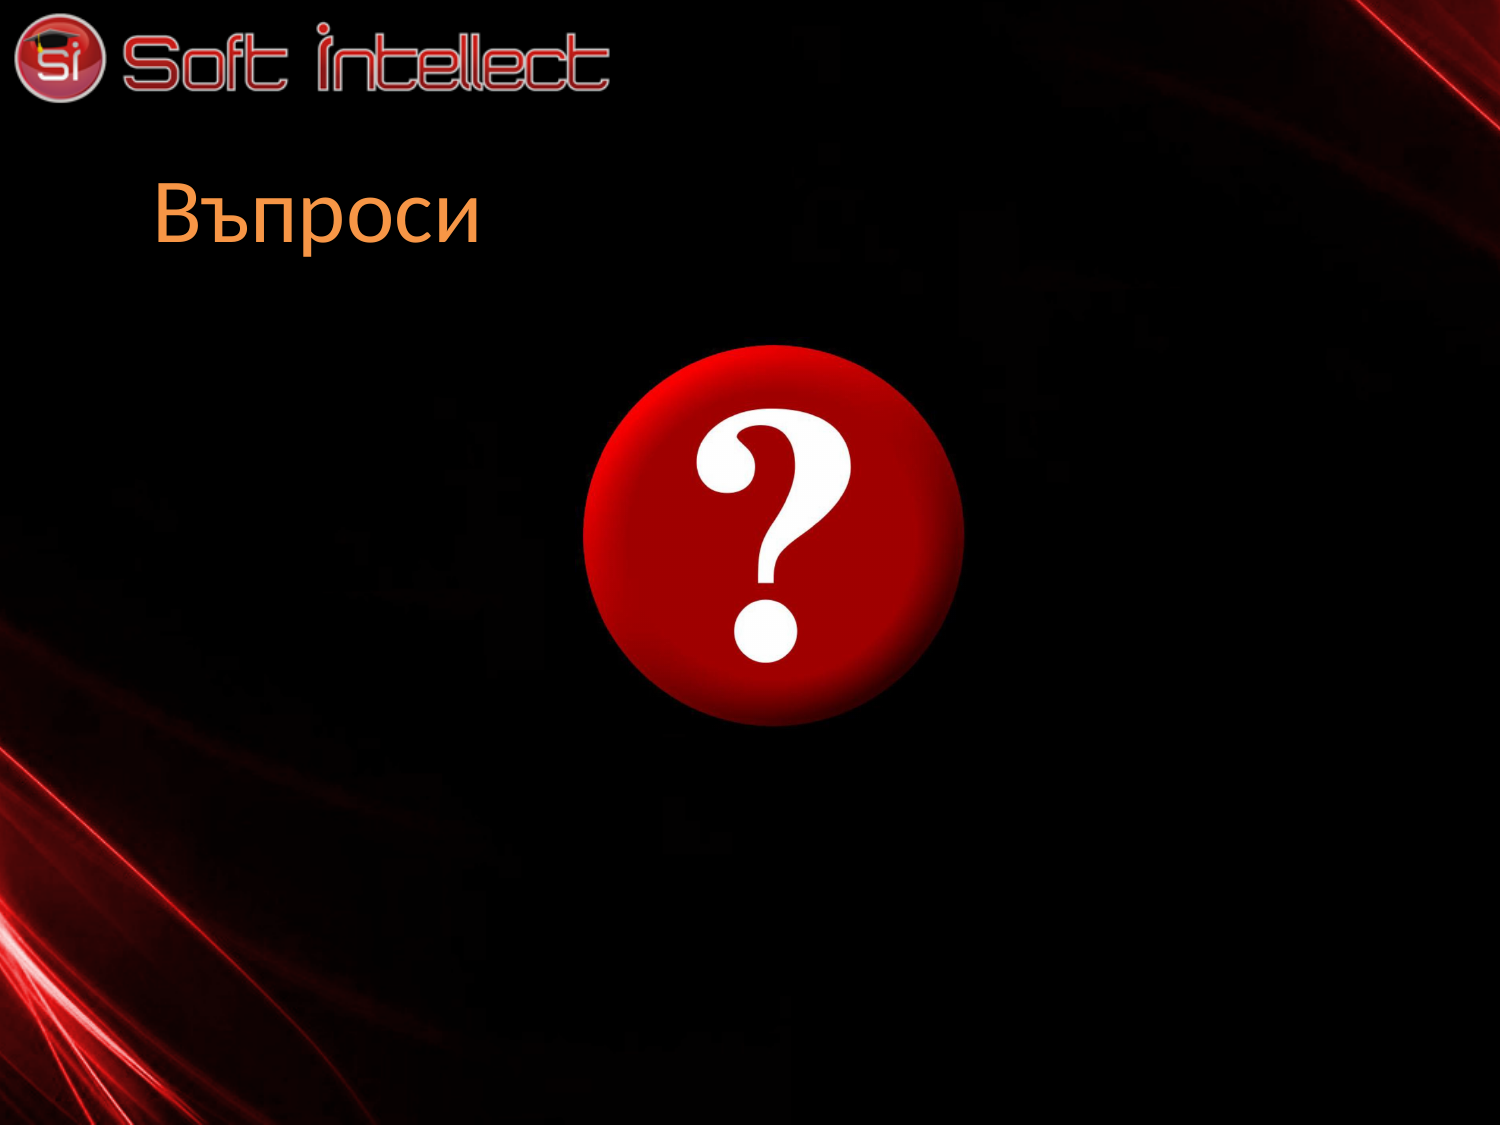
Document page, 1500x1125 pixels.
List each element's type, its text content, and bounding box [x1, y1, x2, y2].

text_box Въпроси [137, 112, 1488, 300]
picture [0, 0, 1500, 1125]
